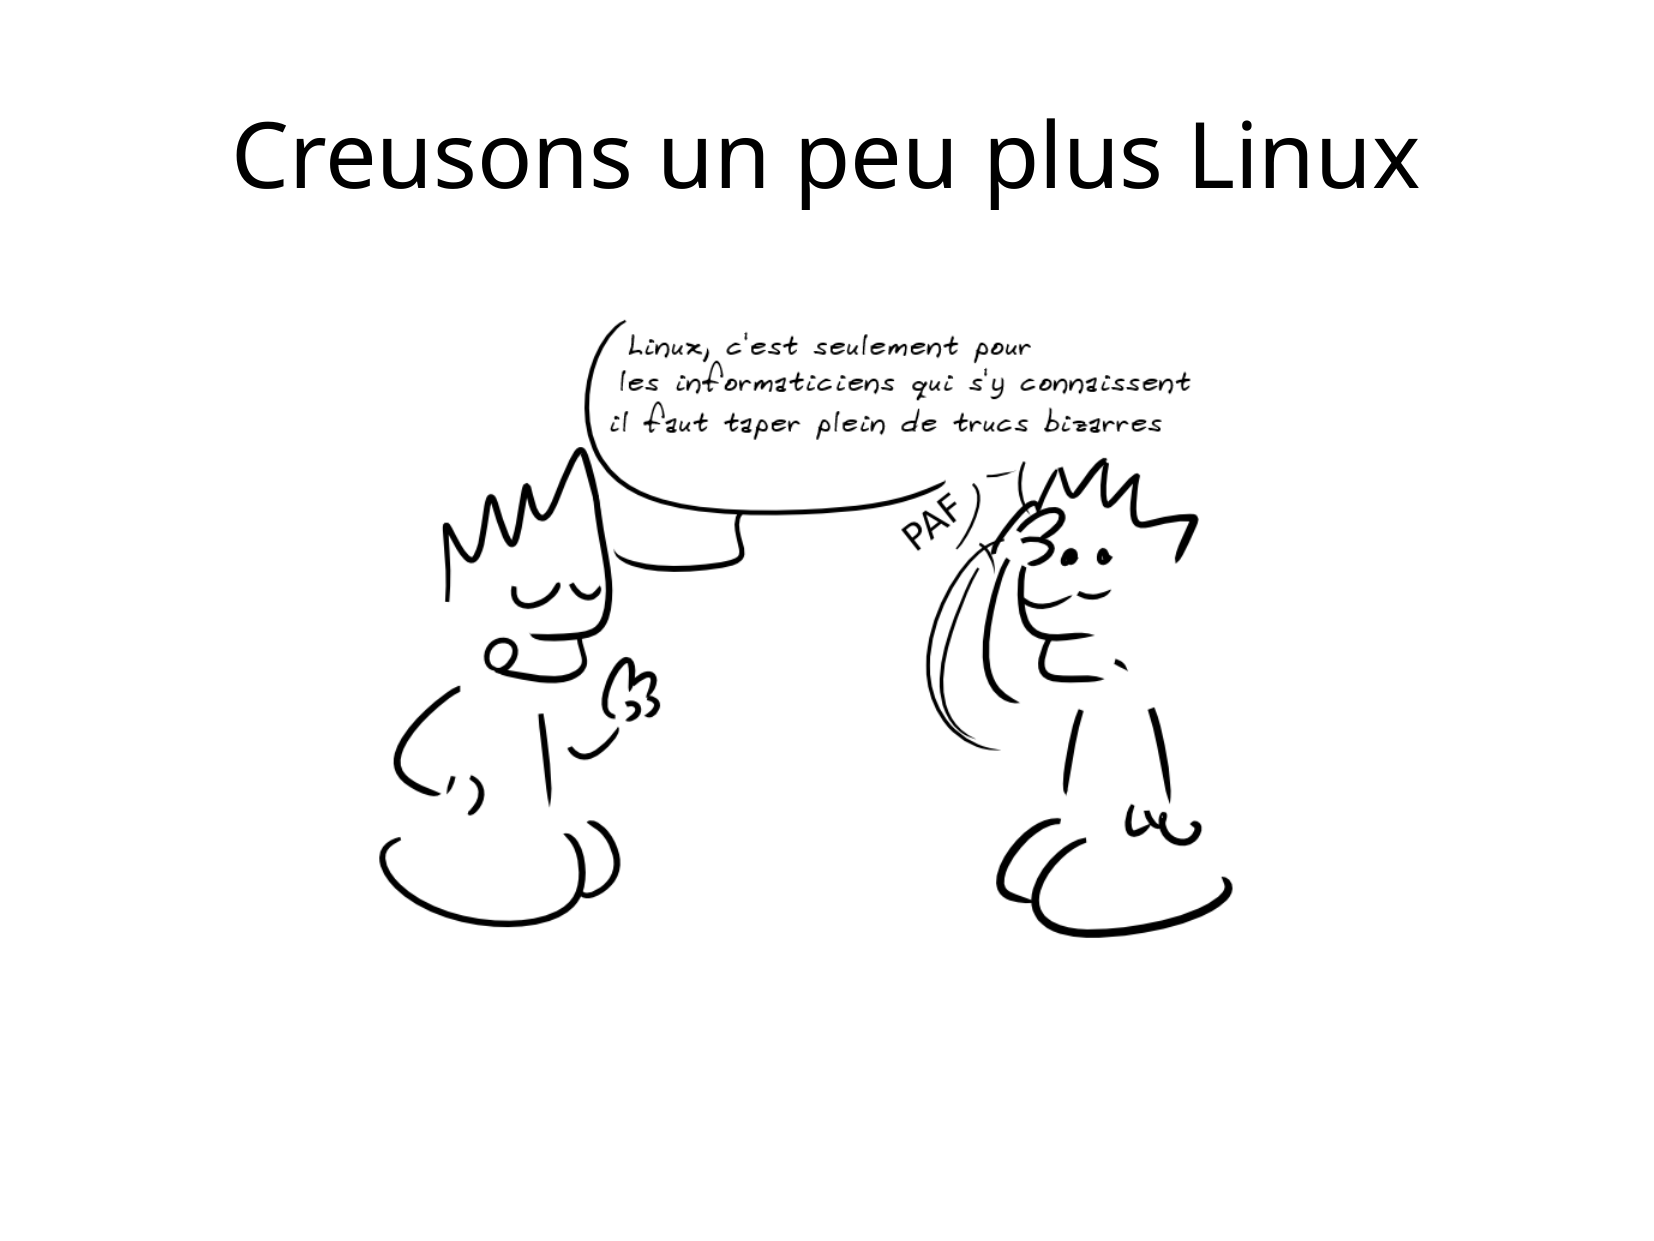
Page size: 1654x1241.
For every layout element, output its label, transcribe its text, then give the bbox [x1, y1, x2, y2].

title Creusons un peu plus Linux [82, 49, 1571, 257]
picture [347, 290, 1307, 1010]
